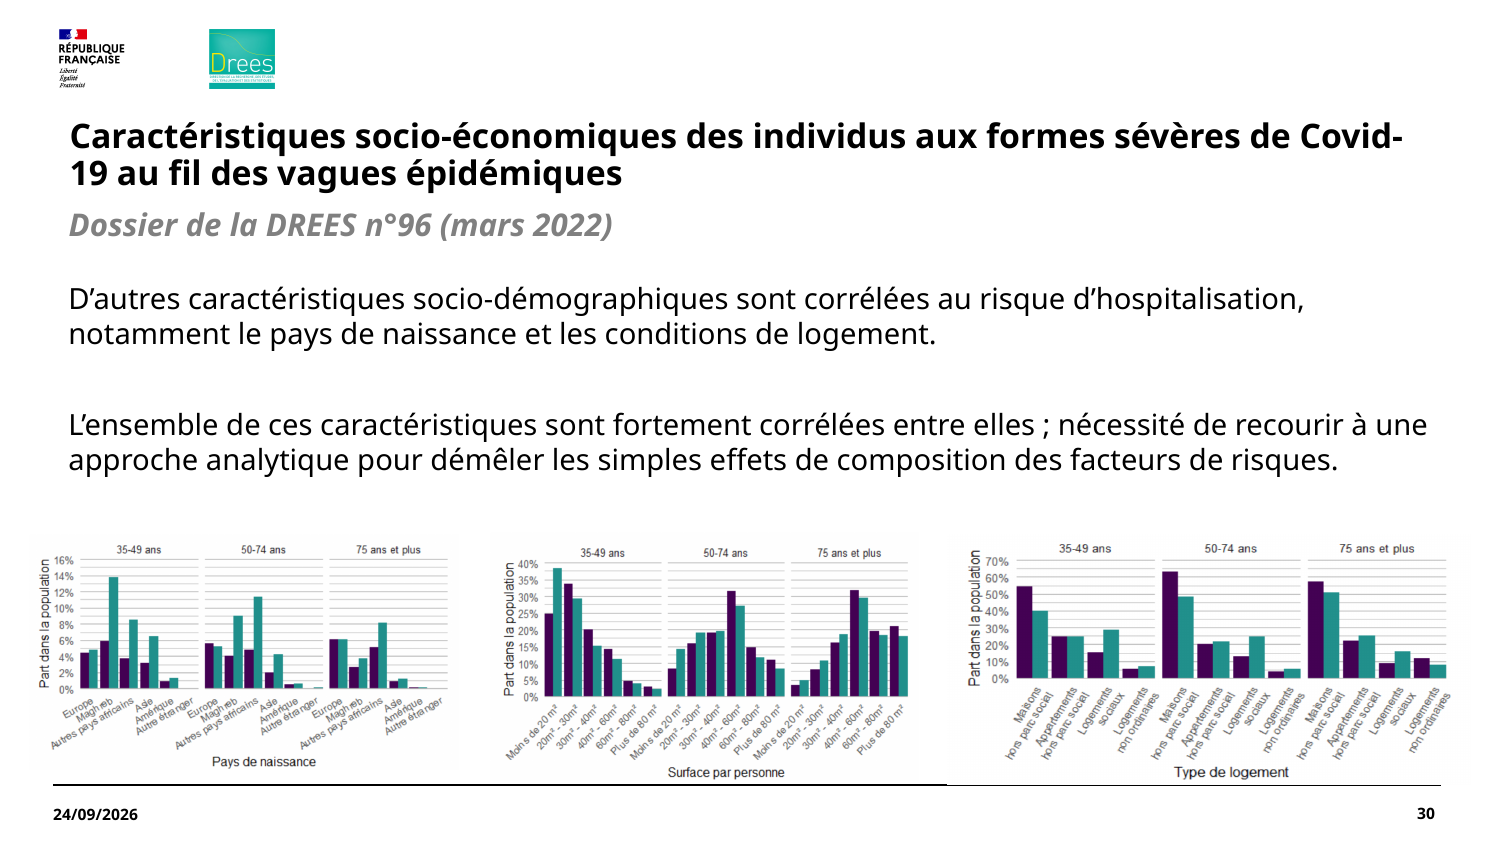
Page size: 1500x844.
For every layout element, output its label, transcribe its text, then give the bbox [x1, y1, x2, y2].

slide_number 25/11/2024 [53, 787, 246, 844]
picture [47, 17, 136, 107]
picture [947, 534, 1471, 785]
picture [29, 534, 459, 770]
title Caractéristiques socio-économiques des individus aux formes sévères de Covid-19 au fil des vagues épidémiques [53, 112, 1436, 201]
picture [209, 29, 275, 89]
list Dossier de la DREES n°96 (mars 2022) [53, 204, 1436, 245]
picture [490, 532, 919, 781]
list D’autres caractéristiques socio-démographiques sont corrélées au risque d’hospitalisation, notamment le pays de naissance et les conditions de logement. L’ensemble de ces caractéristiques sont fortement corrélées entre elles ; nécessité de recourir à une approche analytique pour démêler les simples effets de composition des facteurs de risques. [53, 280, 1436, 753]
